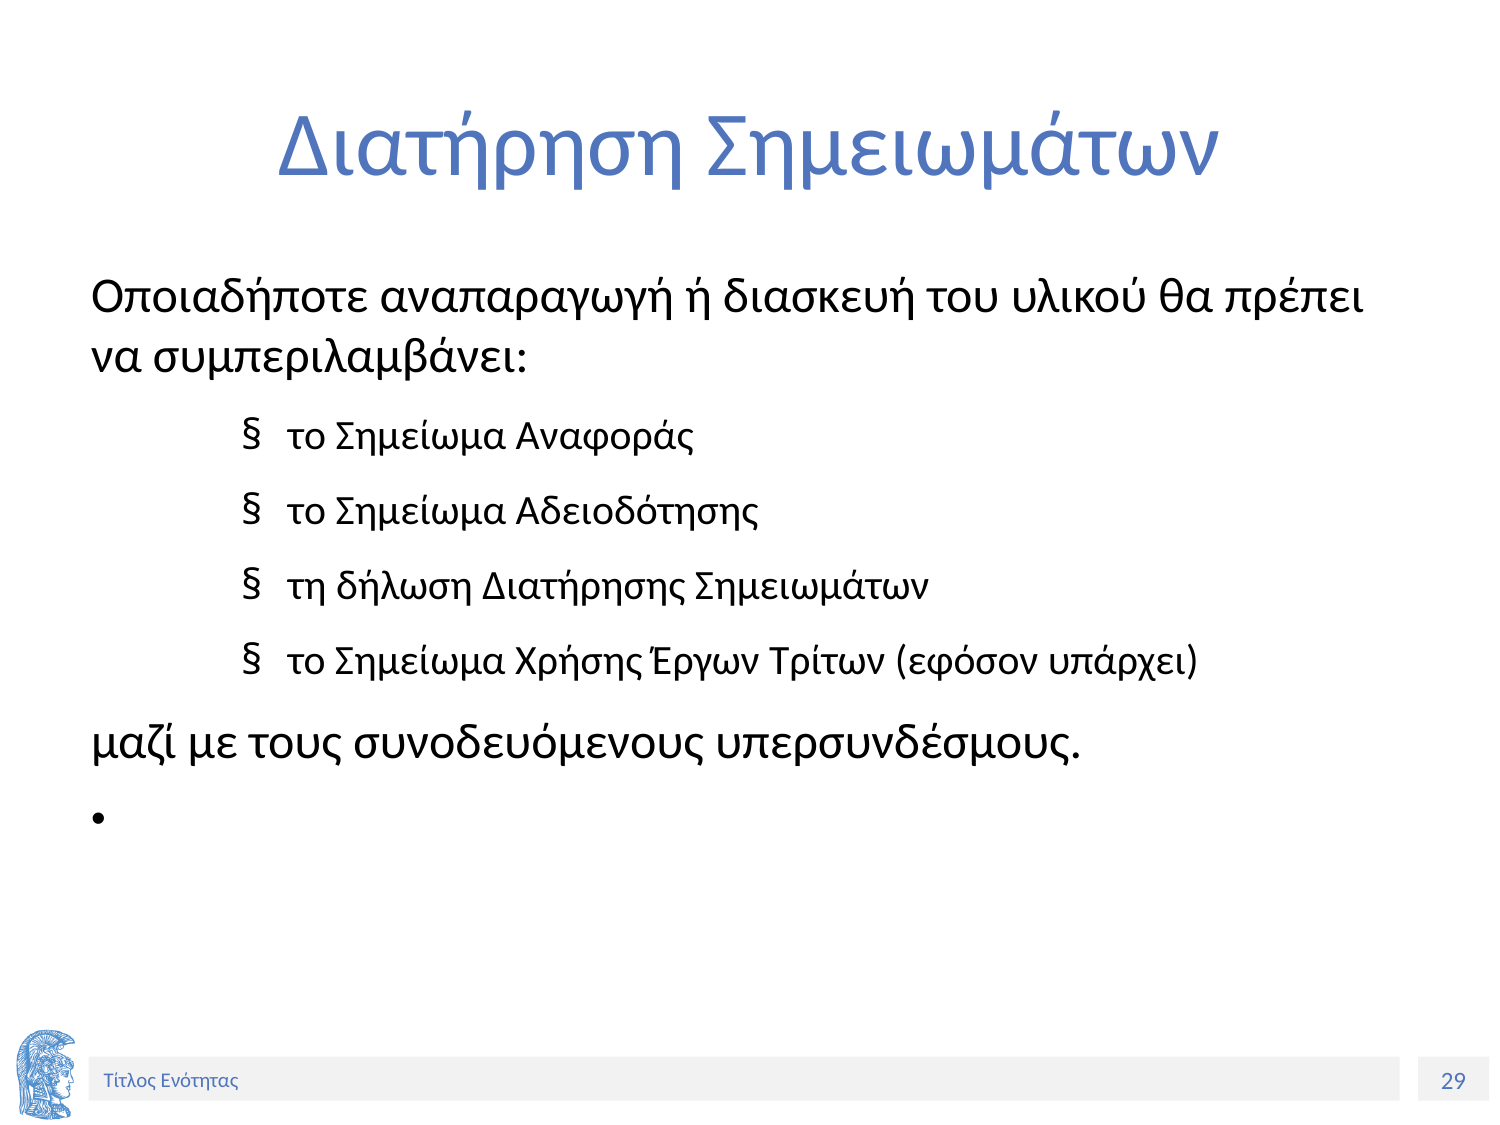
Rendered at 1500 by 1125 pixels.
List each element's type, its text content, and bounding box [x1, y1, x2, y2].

title Διατήρηση Σημειωμάτων [75, 45, 1426, 233]
picture [9, 1026, 81, 1120]
list Οποιαδήποτε αναπαραγωγή ή διασκευή του υλικού θα πρέπει να συμπεριλαμβάνει: το Σημείωμα Αναφοράς το Σημείωμα Αδειοδότησης τη δήλωση Διατήρησης Σημειωμάτων το Σημείωμα Χρήσης Έργων Τρίτων (εφόσον υπάρχει) μαζί με τους συνοδευόμενους υπερσυνδέσμους. [76, 255, 1427, 998]
